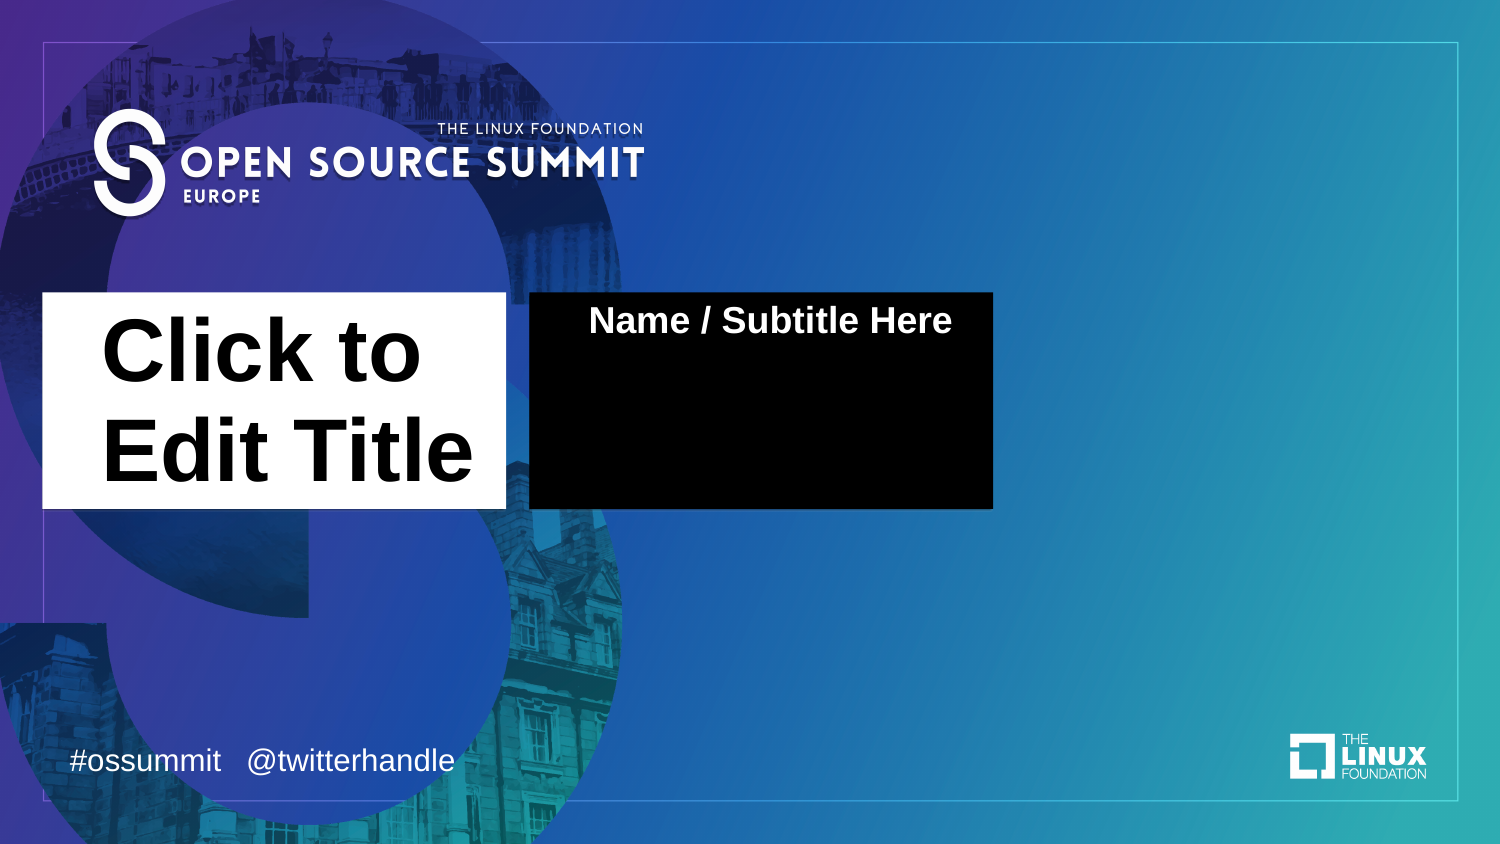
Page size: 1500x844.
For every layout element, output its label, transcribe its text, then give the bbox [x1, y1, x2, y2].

text_box #ossummit [54, 732, 246, 790]
list Click to Edit Title [42, 292, 529, 509]
text_box @twitterhandle [231, 734, 502, 792]
list Name / Subtitle Here [42, 523, 539, 590]
